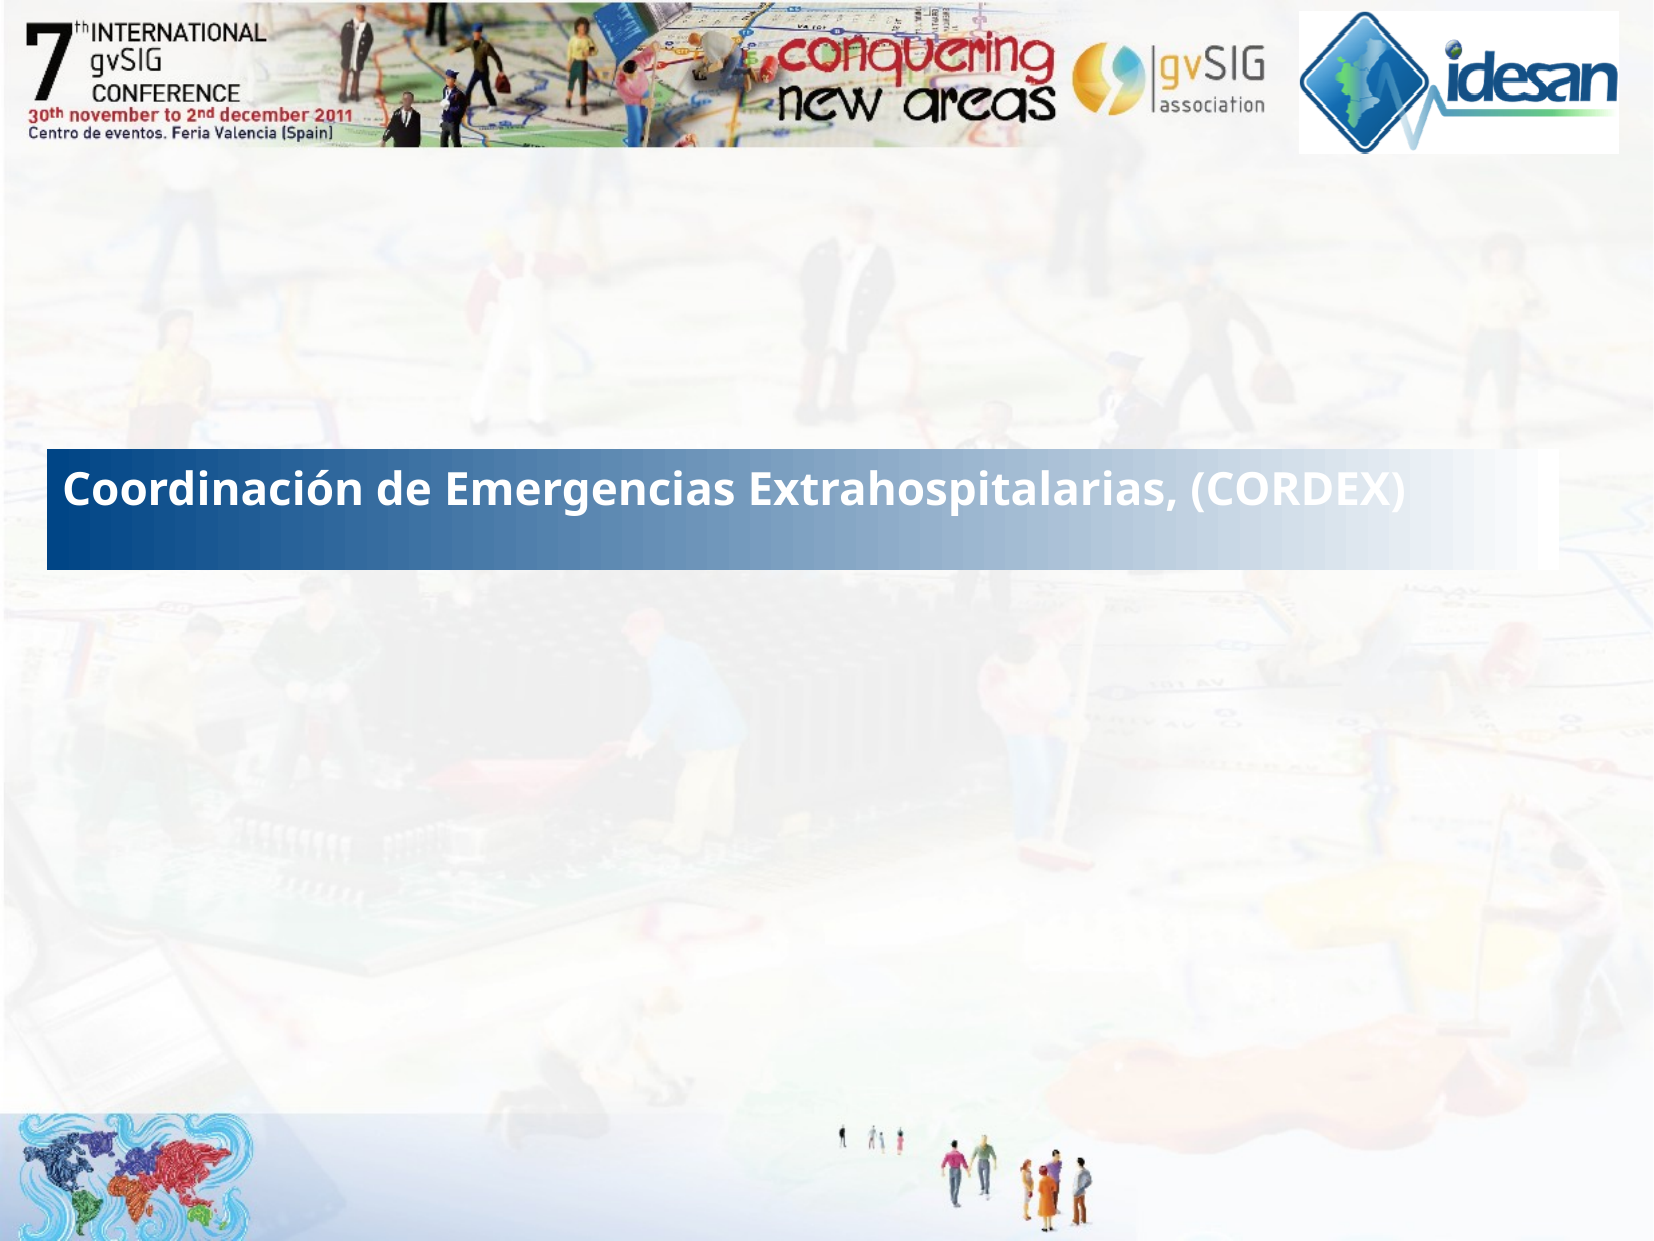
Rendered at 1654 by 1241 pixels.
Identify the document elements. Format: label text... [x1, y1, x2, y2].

picture [0, 0, 1654, 1241]
text_box Coordinación de Emergencias Extrahospitalarias, (CORDEX) [47, 448, 1560, 571]
